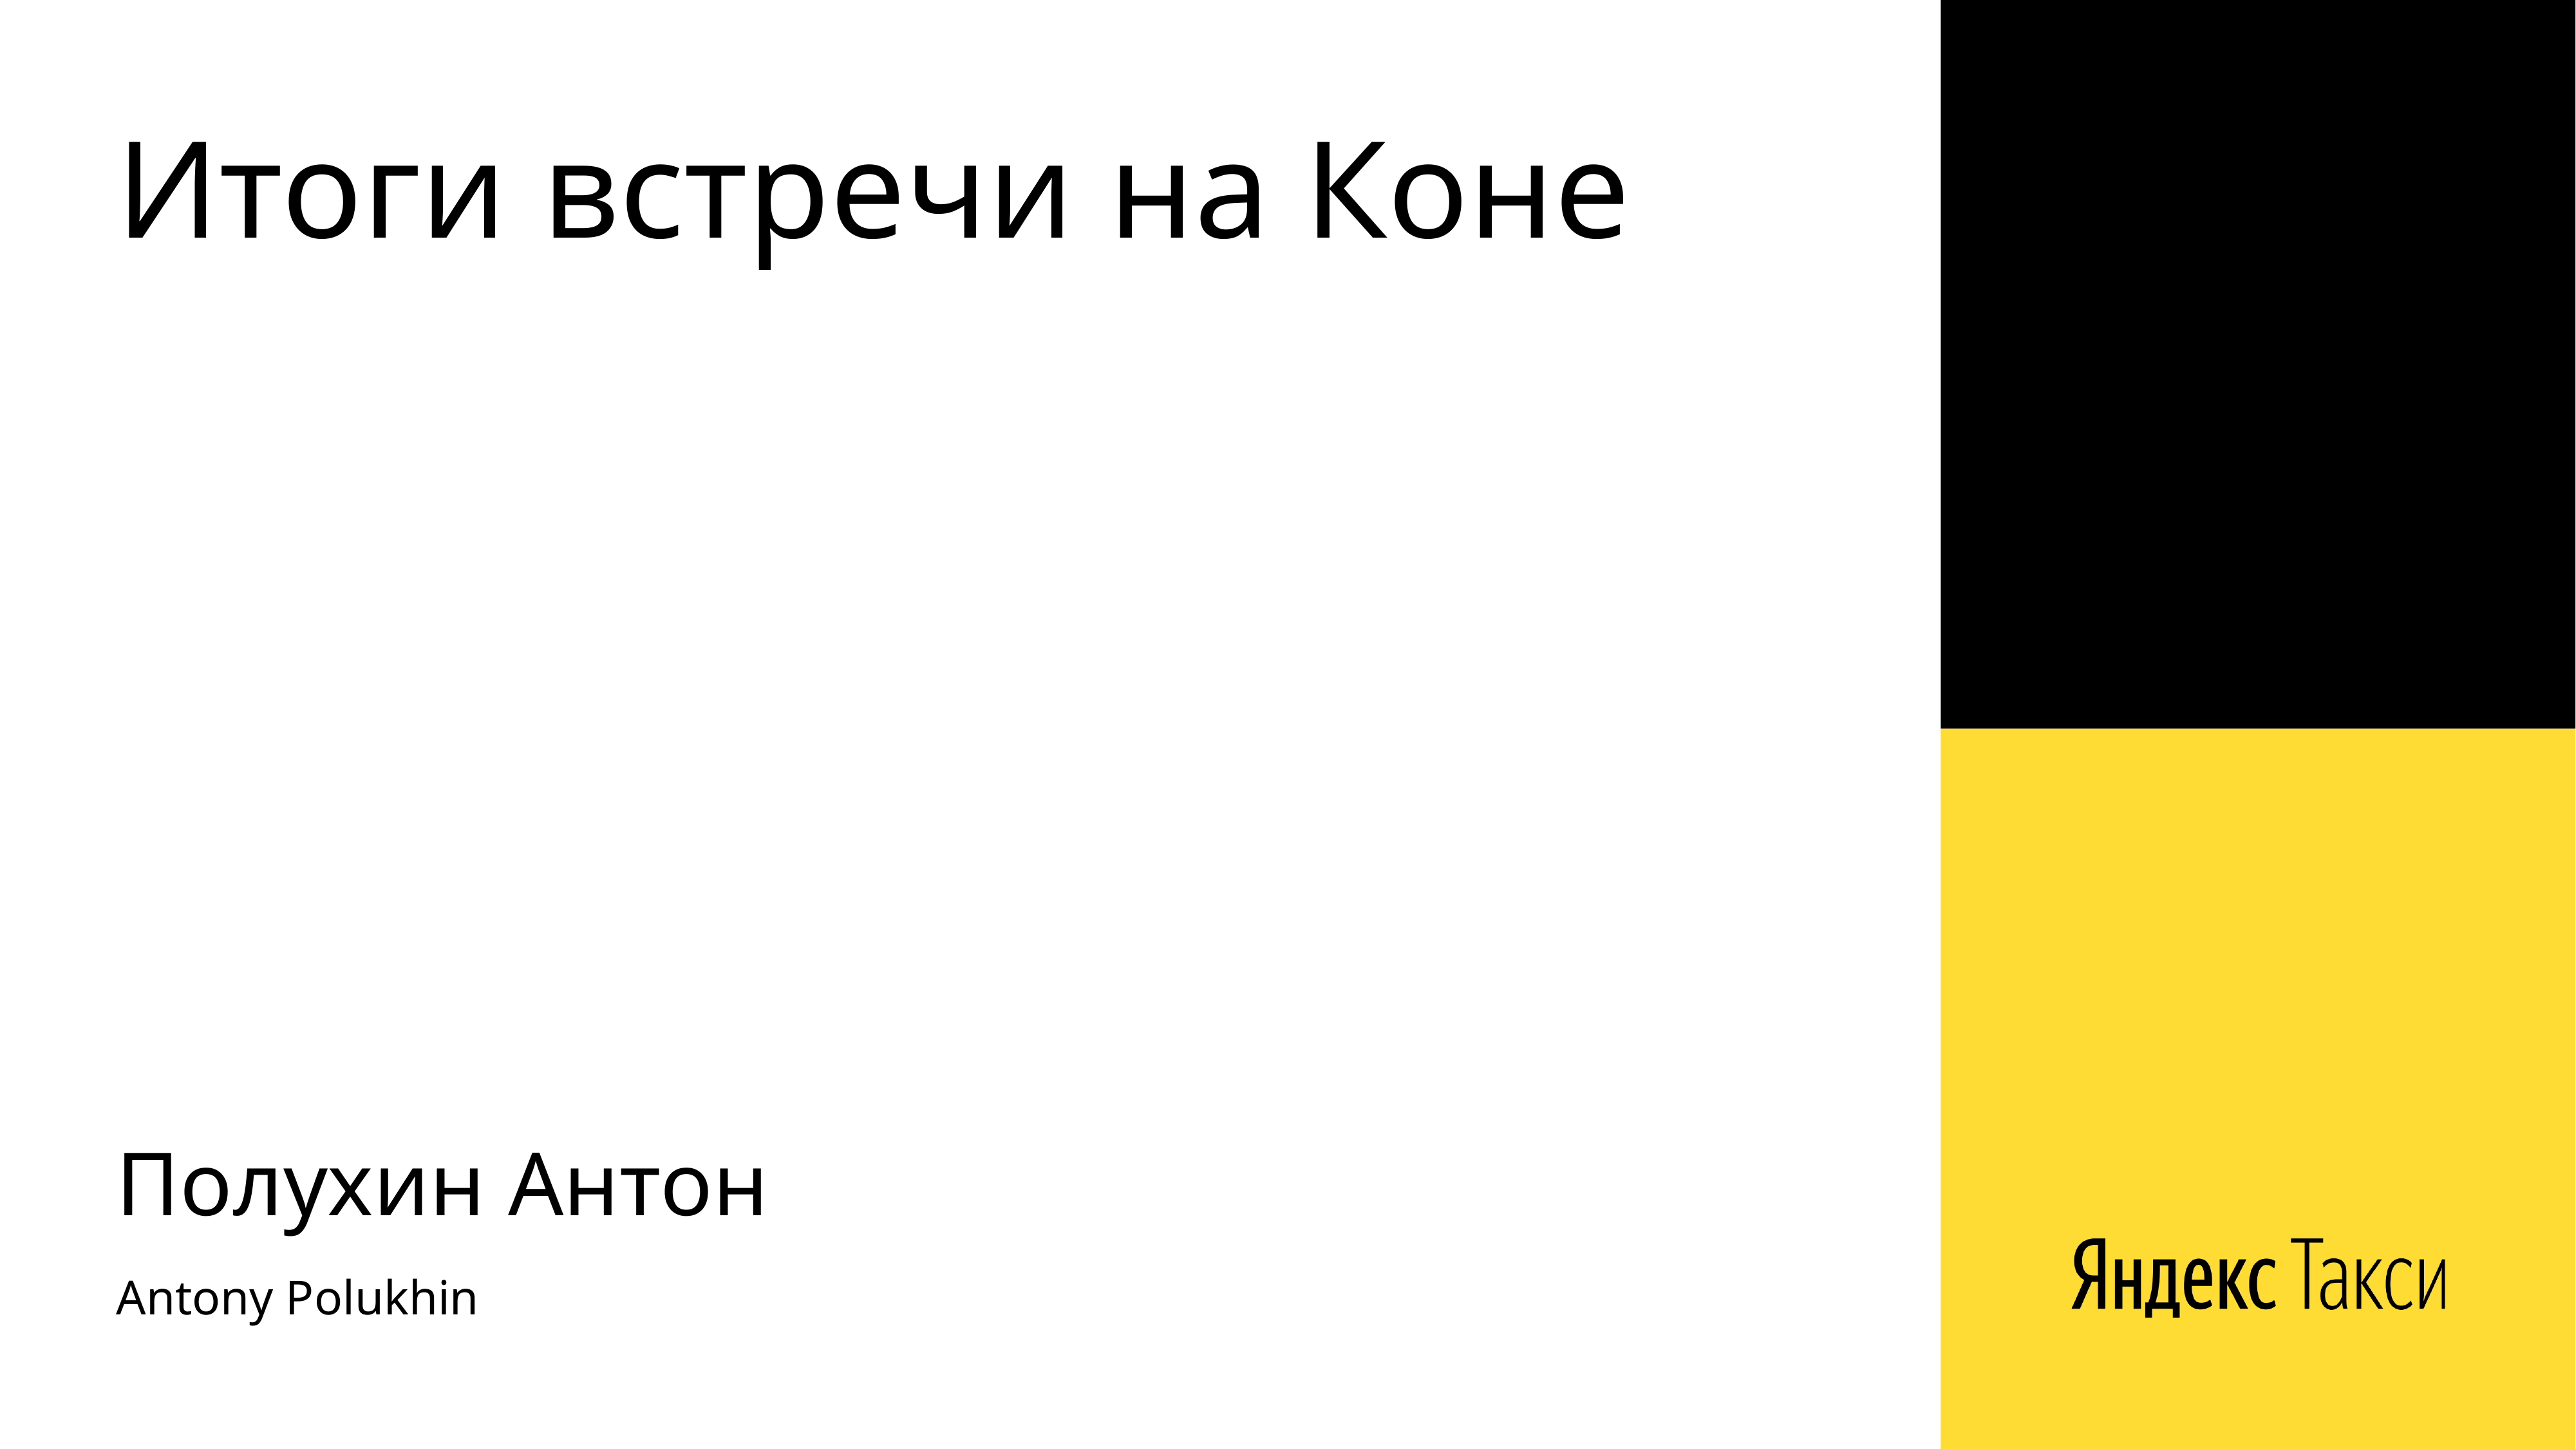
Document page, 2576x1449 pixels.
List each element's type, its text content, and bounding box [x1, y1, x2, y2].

title Итоги встречи на Коне [107, 117, 1824, 737]
list Antony Polukhin [107, 1263, 1813, 1343]
list Полухин Антон [107, 1073, 1813, 1238]
